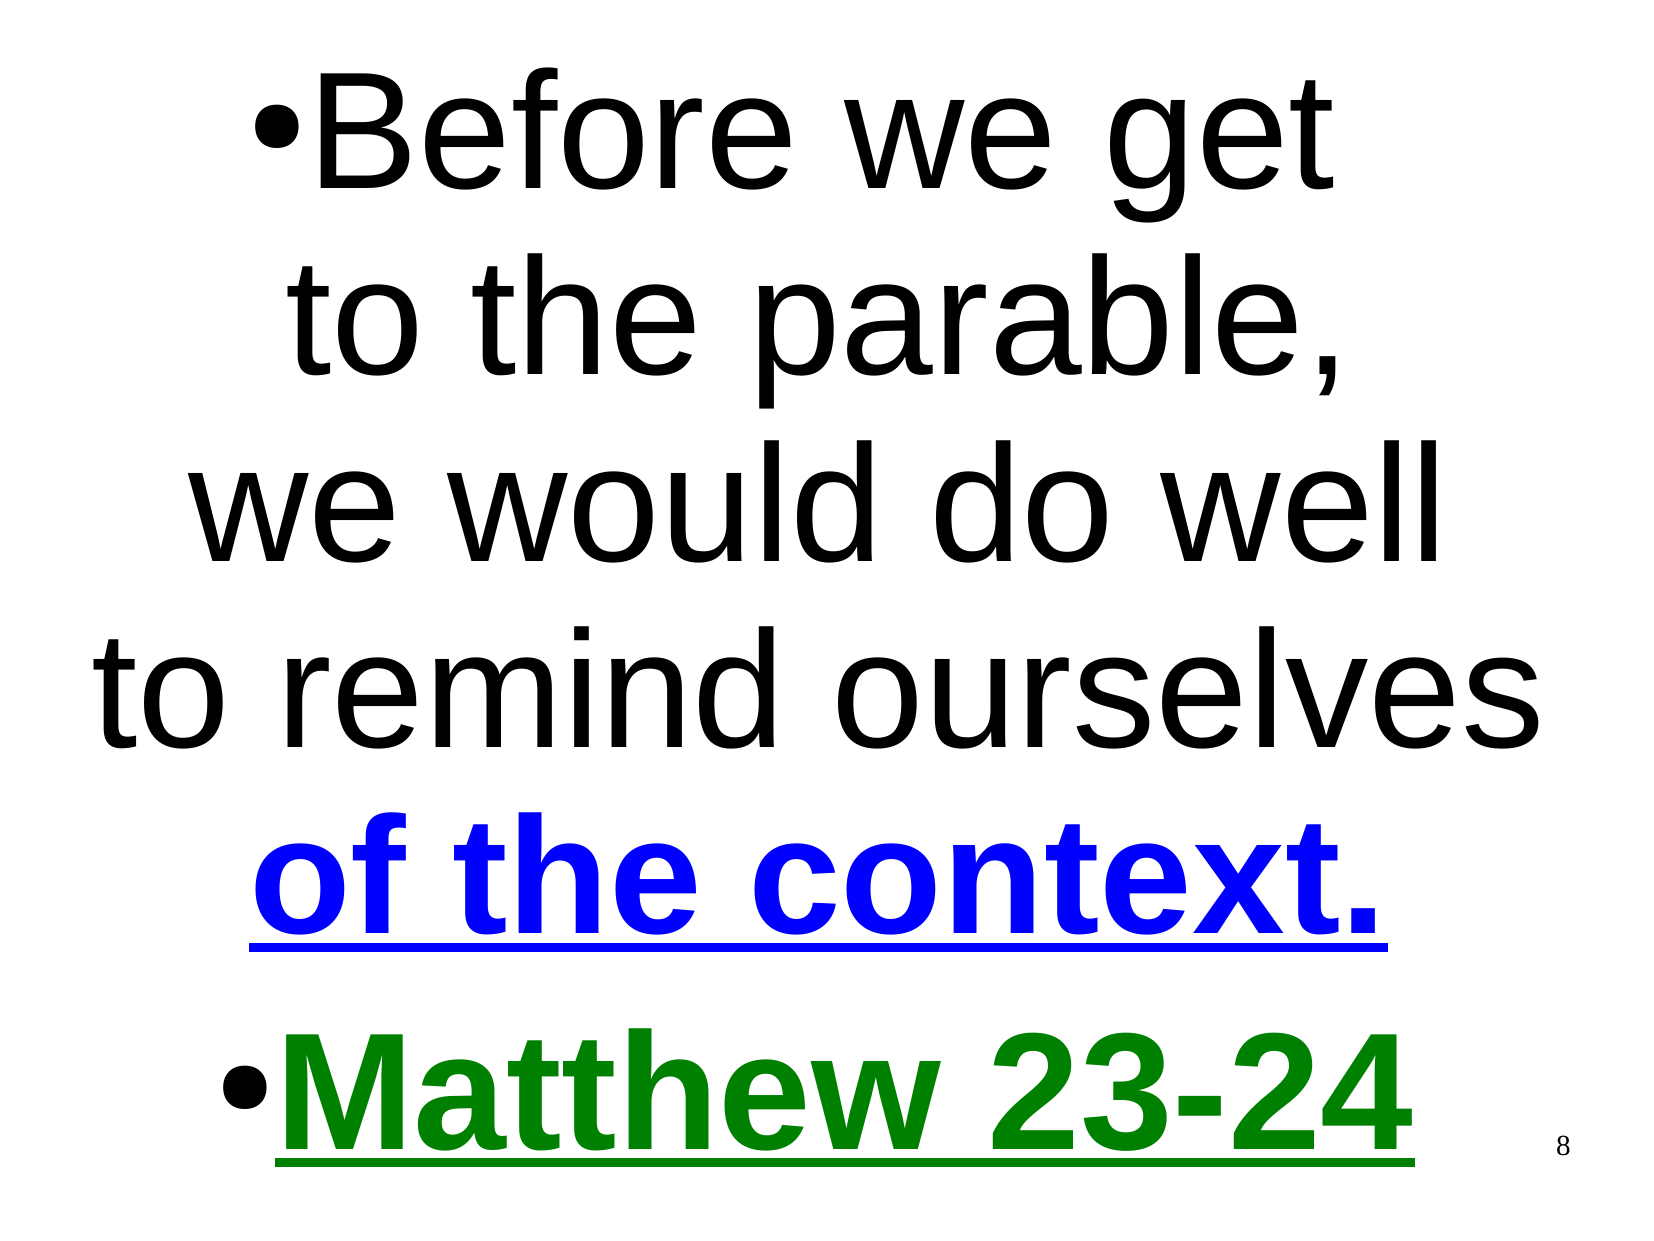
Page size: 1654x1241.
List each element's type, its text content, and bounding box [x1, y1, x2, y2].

list Before we get to the parable, we would do well to remind ourselves of the context. Matthew 23-24 [0, 37, 1613, 1201]
